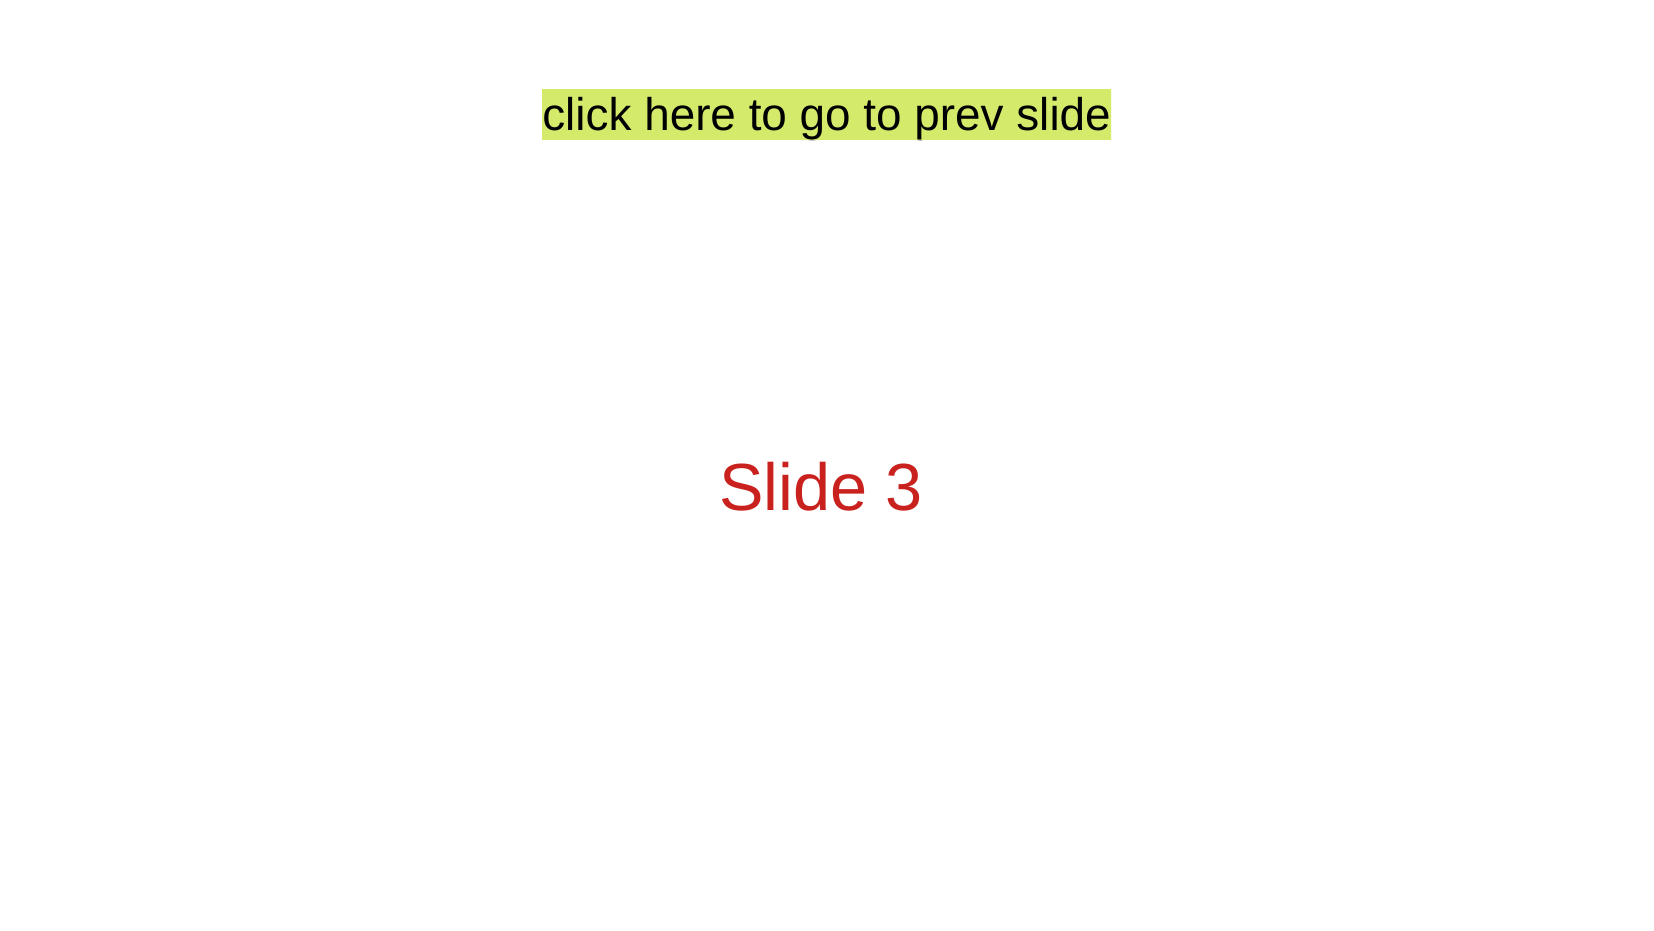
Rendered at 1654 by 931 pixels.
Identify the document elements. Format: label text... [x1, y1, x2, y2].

subtitle Slide 3 [76, 217, 1565, 758]
title click here to go to prev slide [82, 37, 1571, 193]
